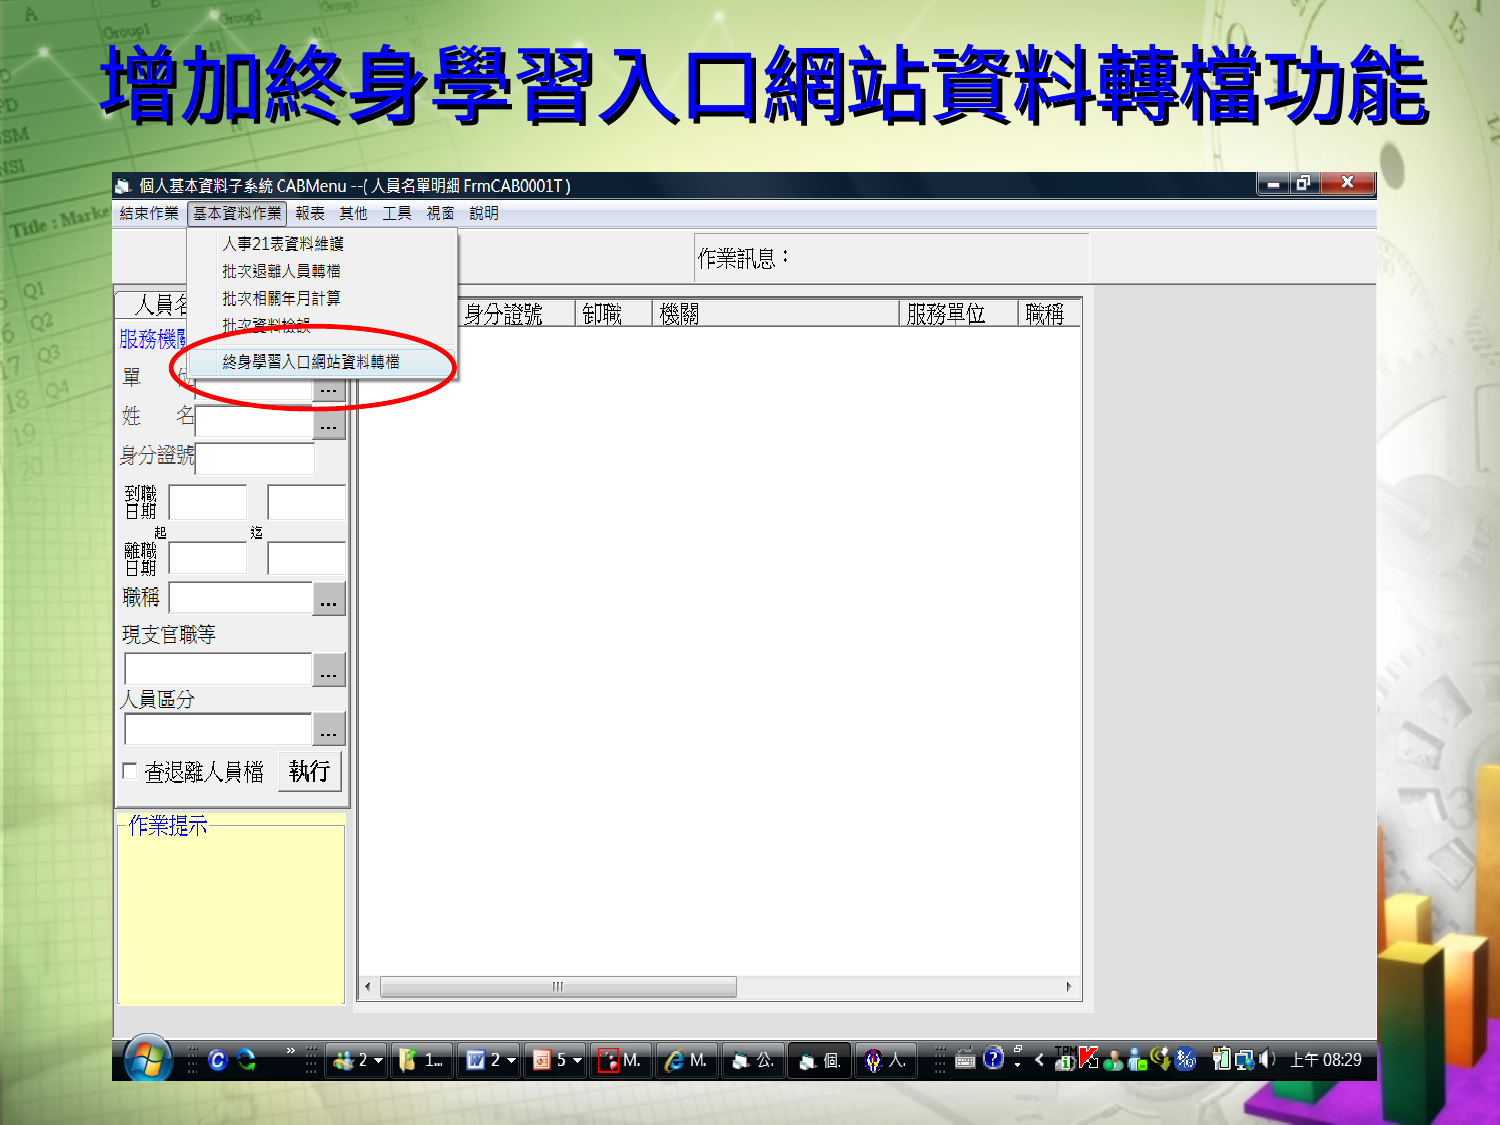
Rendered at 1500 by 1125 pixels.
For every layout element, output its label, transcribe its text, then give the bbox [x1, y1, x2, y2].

picture [0, 0, 1500, 1125]
title 增加終身學習入口網站資料轉檔功能 [76, 66, 1448, 197]
